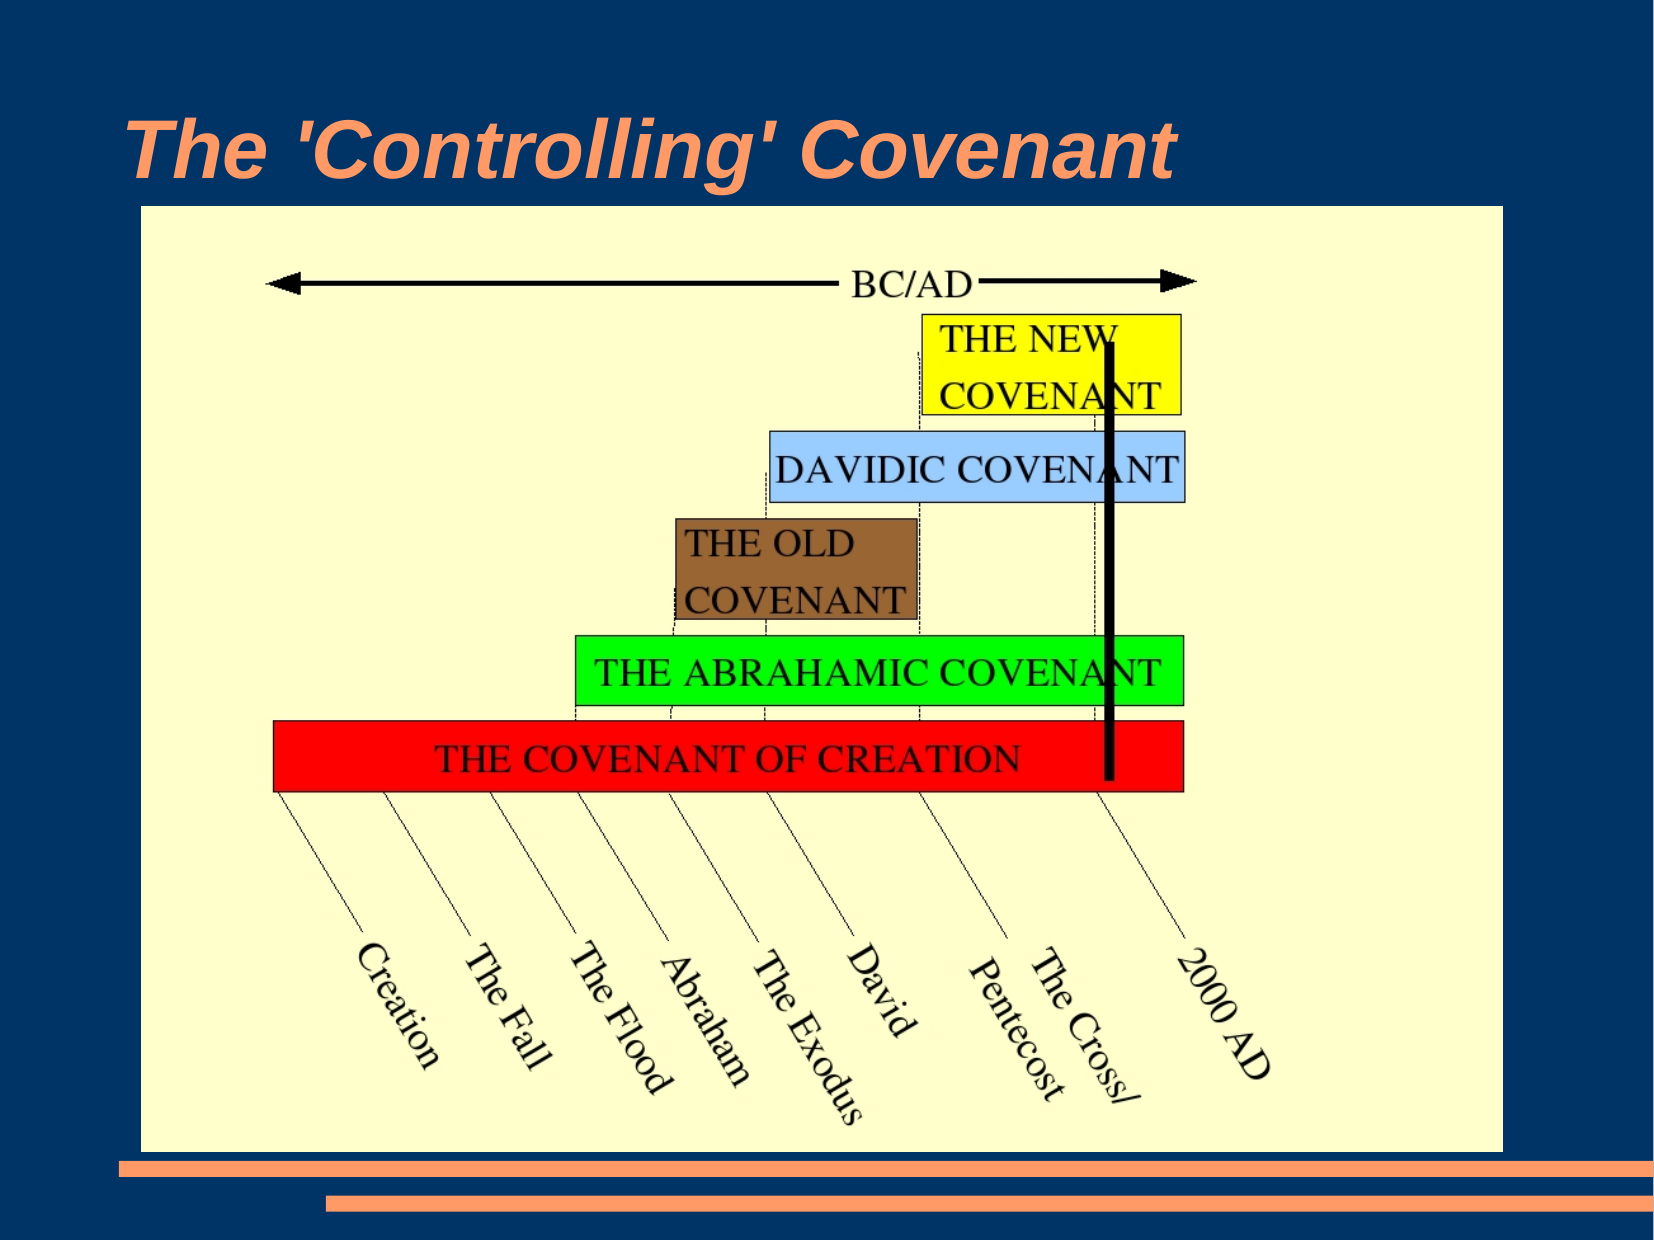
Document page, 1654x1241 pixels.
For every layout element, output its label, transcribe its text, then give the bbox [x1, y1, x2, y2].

title The 'Controlling' Covenant [121, 46, 1534, 254]
picture [141, 206, 1503, 1152]
